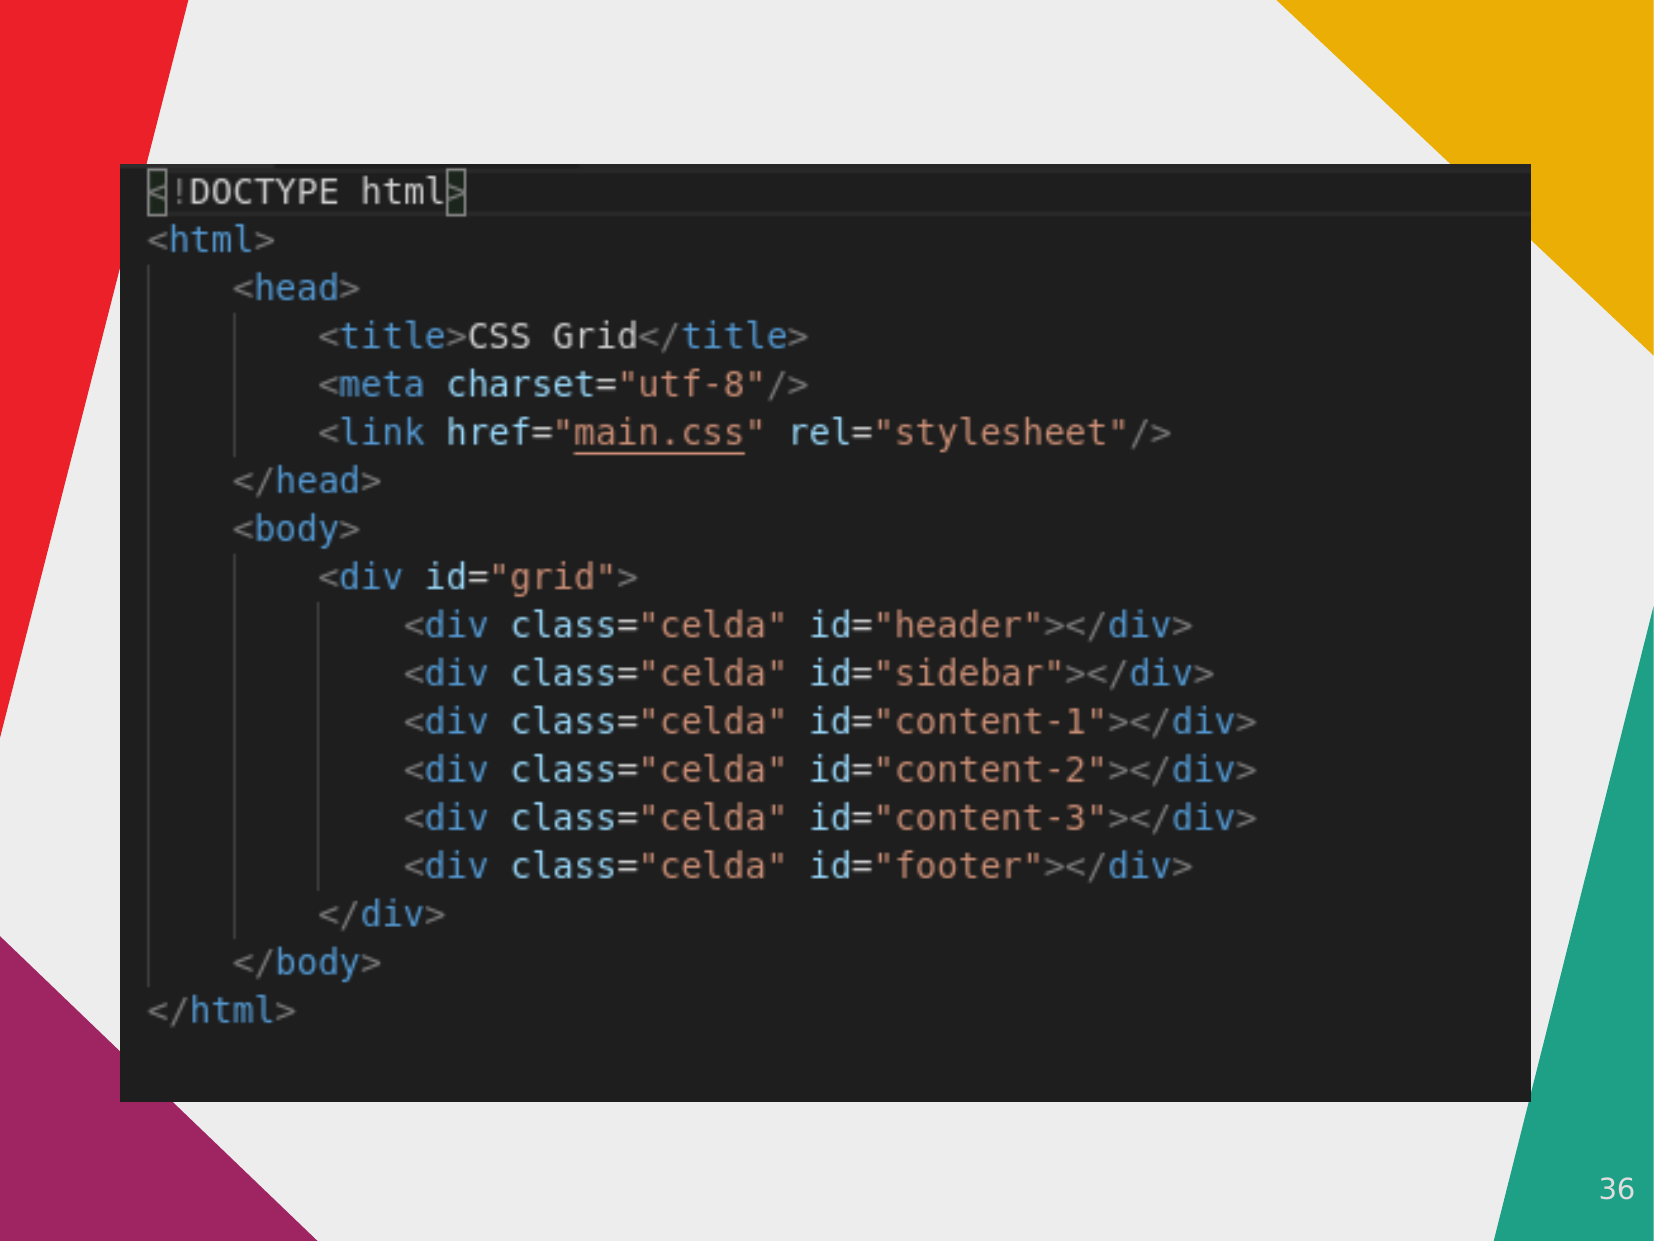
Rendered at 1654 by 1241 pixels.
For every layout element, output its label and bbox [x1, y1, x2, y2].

picture [120, 164, 1531, 1102]
